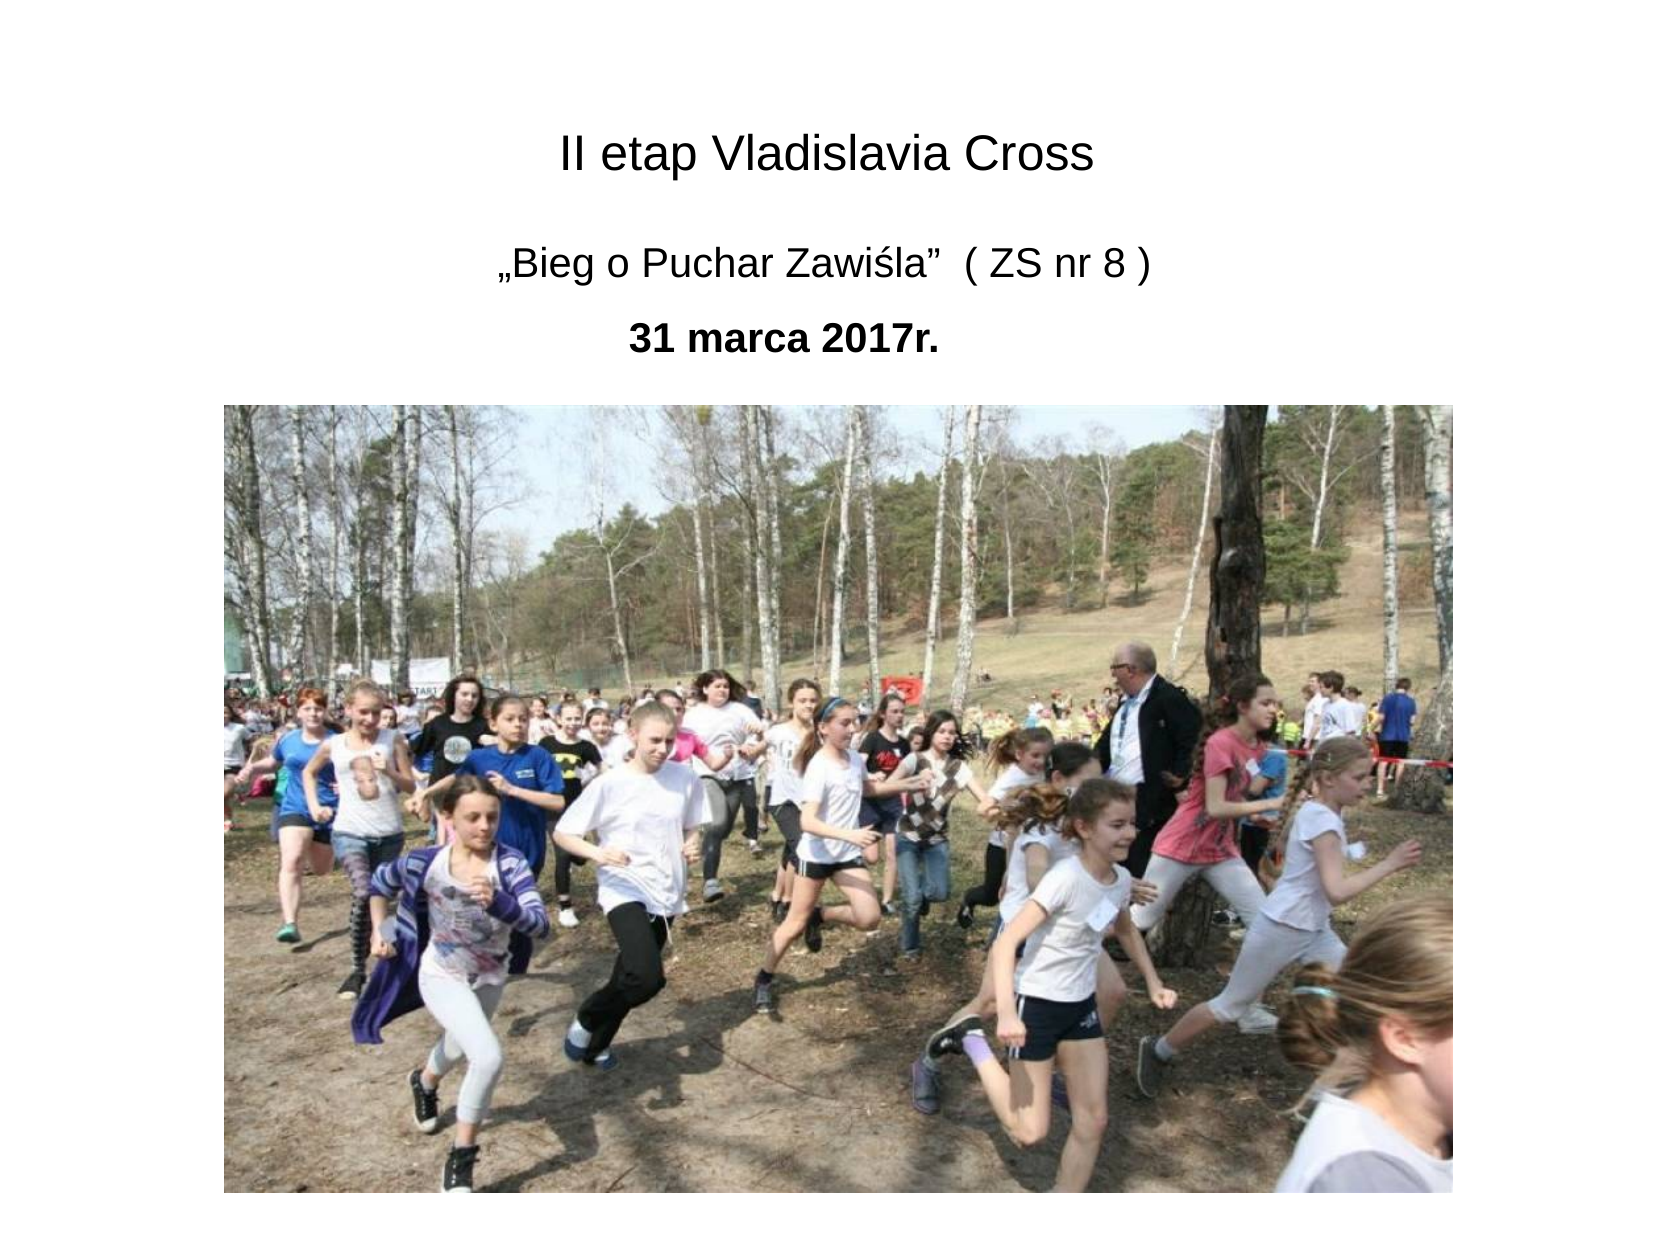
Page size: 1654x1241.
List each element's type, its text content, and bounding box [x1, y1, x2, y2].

title II etap Vladislavia Cross [82, 49, 1571, 257]
text_box „Bieg o Puchar Zawiśla” ( ZS nr 8 ) [377, 232, 1276, 342]
text_box 31 marca 2017r. [425, 307, 1087, 405]
picture [224, 405, 1453, 1193]
